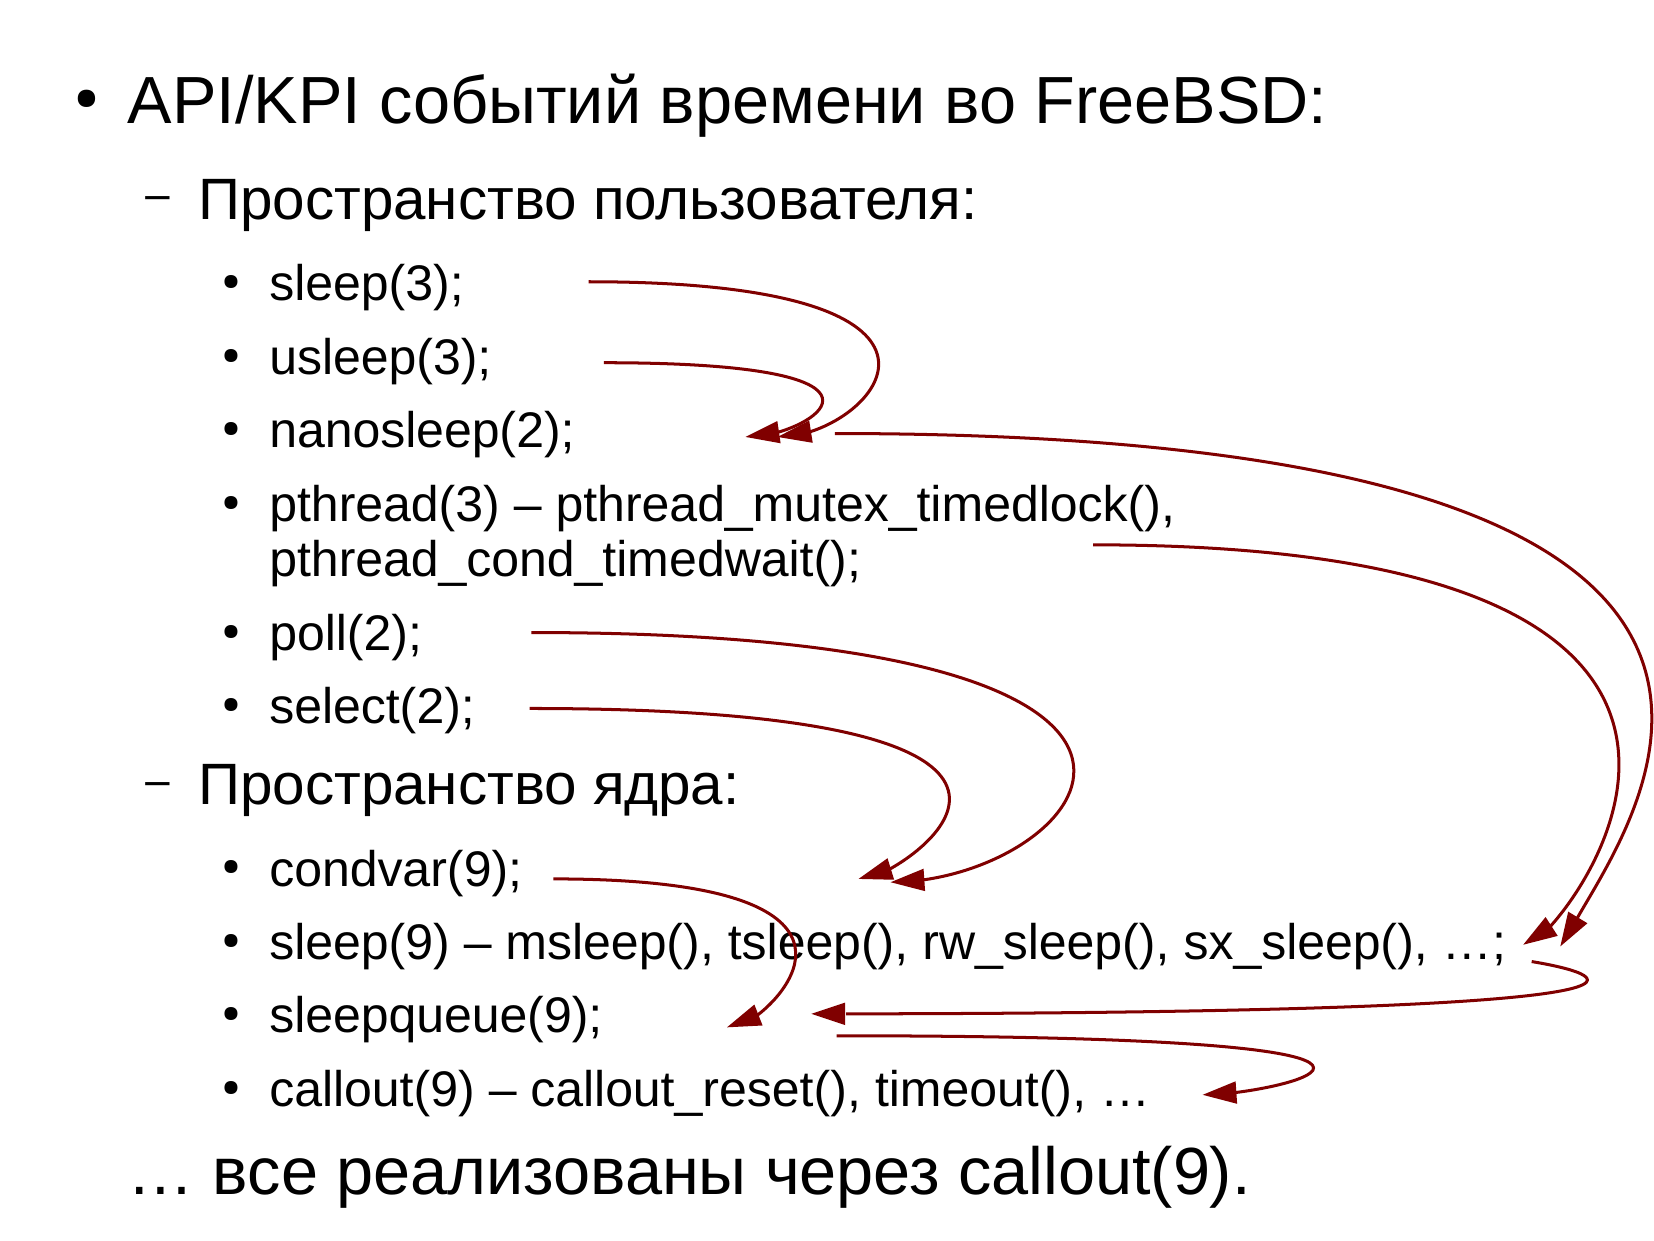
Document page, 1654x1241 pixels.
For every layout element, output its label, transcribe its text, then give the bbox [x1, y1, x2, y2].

list API/KPI событий времени во FreeBSD: Пространство пользователя: sleep(3); usleep(3); nanosleep(2); pthread(3) – pthread_mutex_timedlock(), pthread_cond_timedwait(); poll(2); select(2); Пространство ядра: condvar(9); sleep(9) – msleep(), tsleep(), rw_sleep(), sx_sleep(), …; sleepqueue(9); callout(9) – callout_reset(), timeout(), … … все реализованы через callout(9). [56, 62, 1632, 1218]
